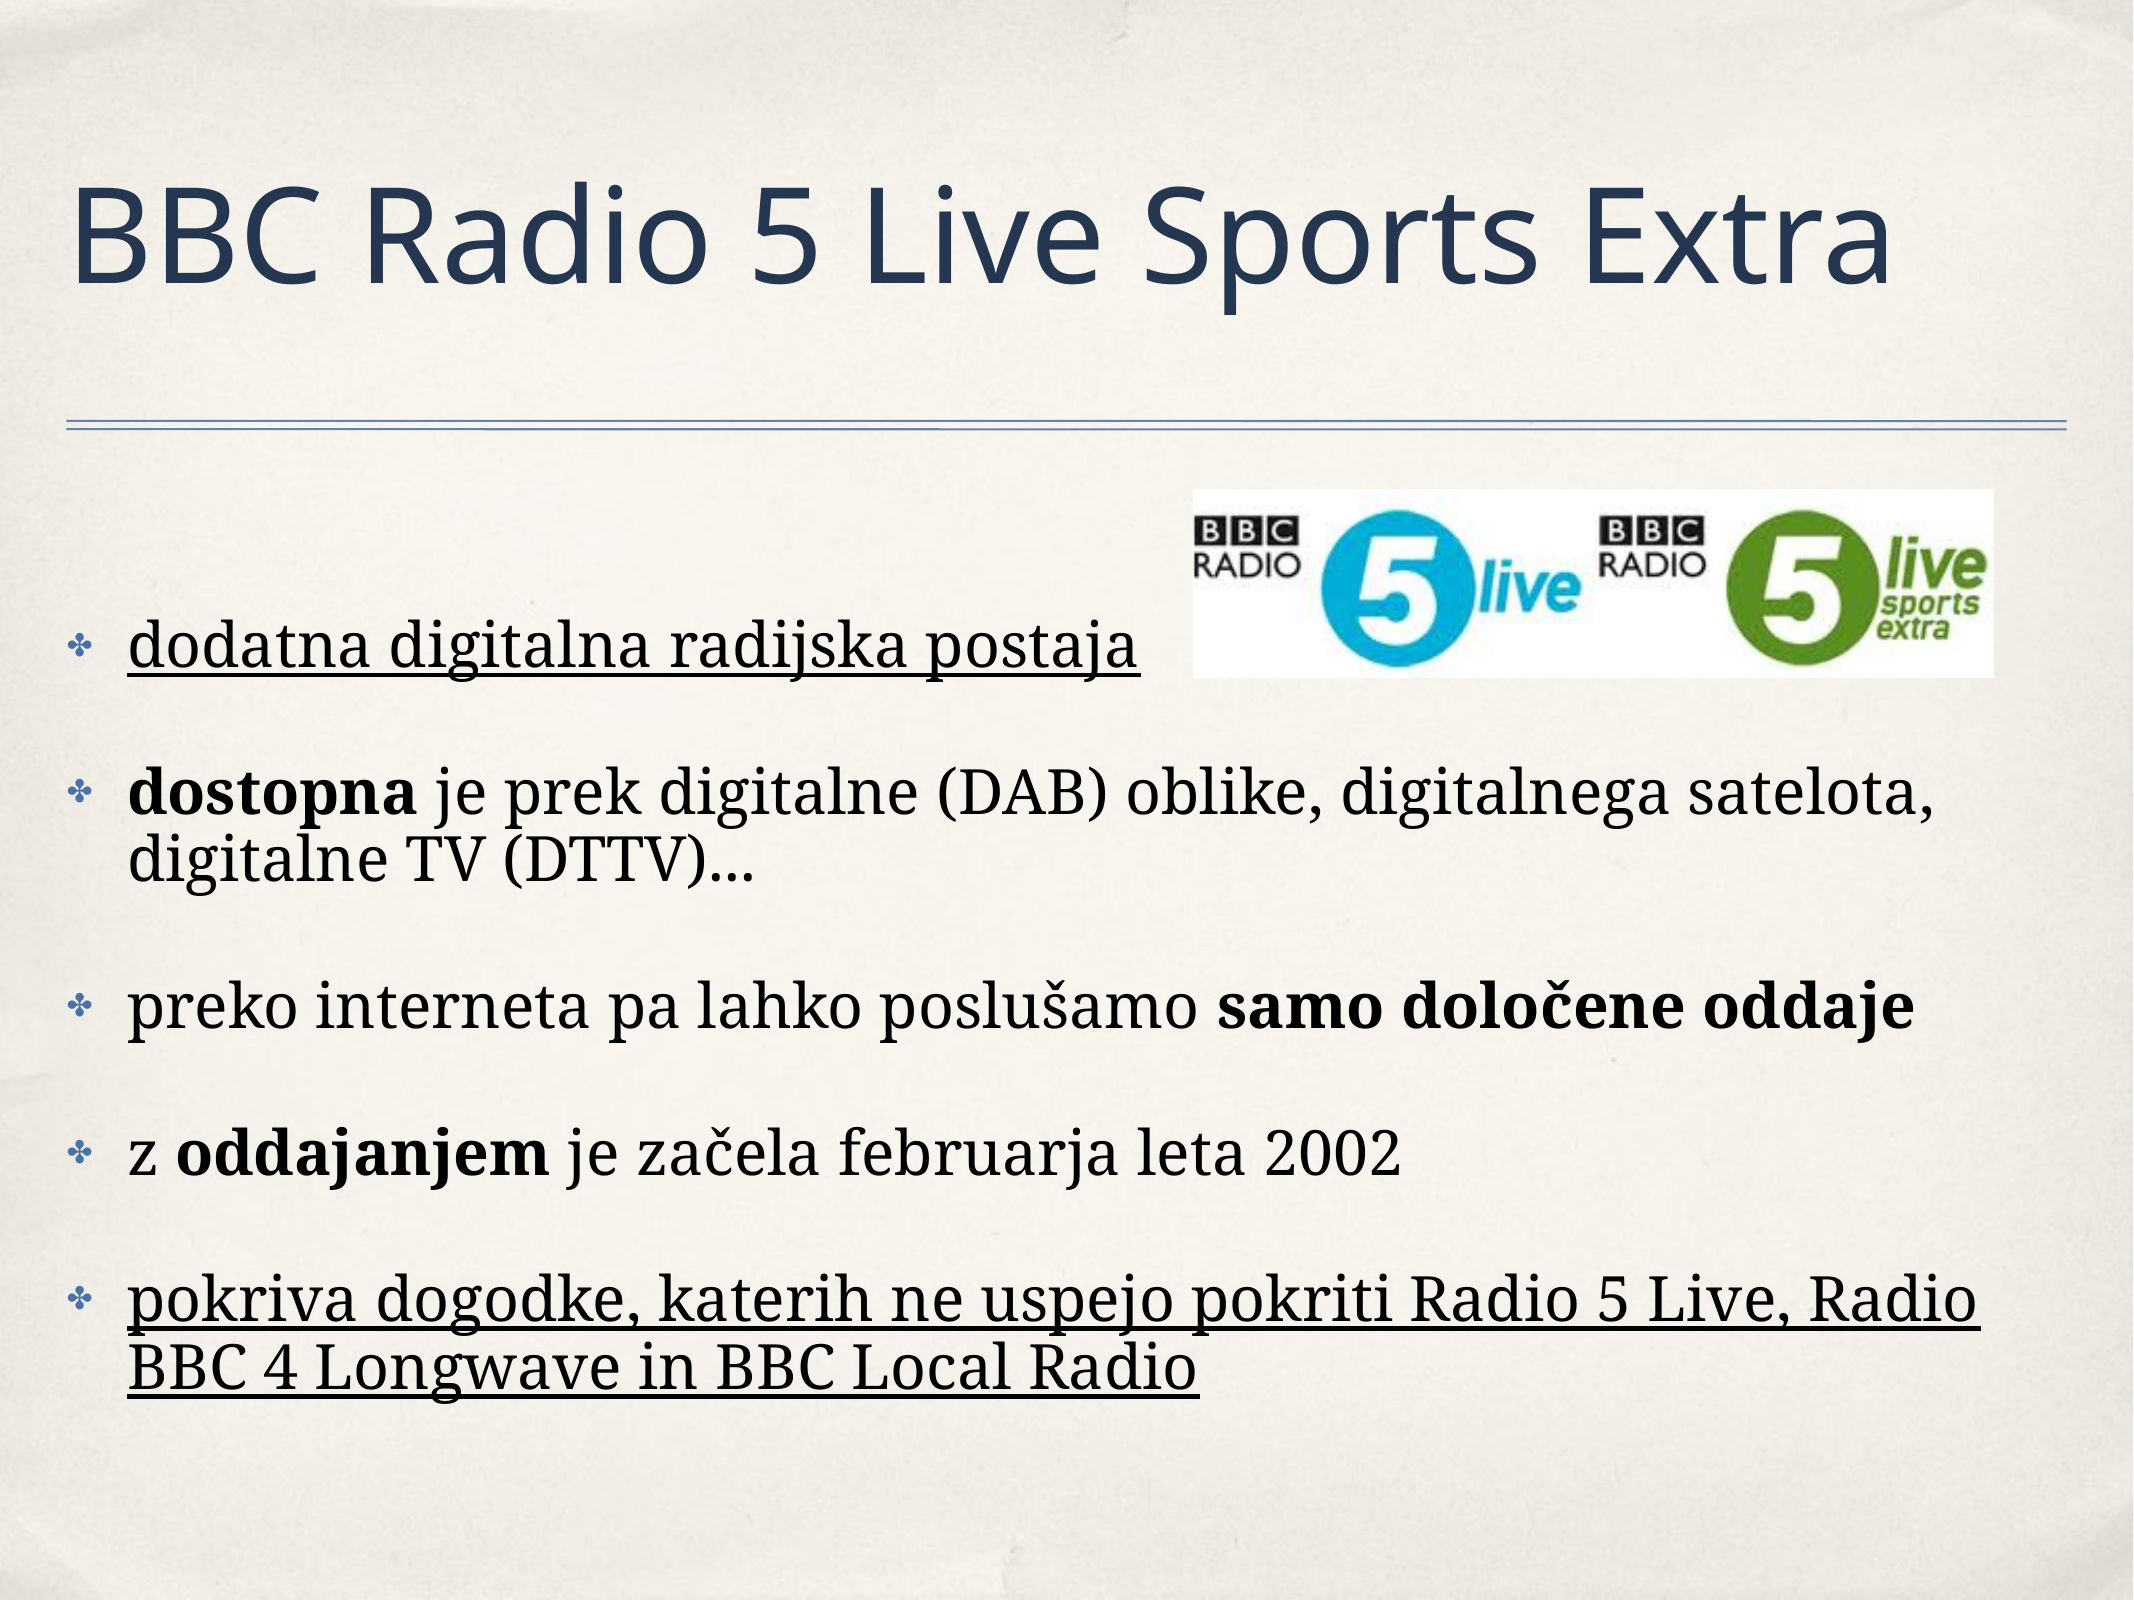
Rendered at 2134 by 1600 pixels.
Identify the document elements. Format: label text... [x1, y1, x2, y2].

list dodatna digitalna radijska postaja dostopna je prek digitalne (DAB) oblike, digitalnega satelota, digitalne TV (DTTV)... preko interneta pa lahko poslušamo samo določene oddaje z oddajanjem je začela februarja leta 2002 pokriva dogodke, katerih ne uspejo pokriti Radio 5 Live, Radio BBC 4 Longwave in BBC Local Radio [58, 448, 2075, 1568]
picture [0, 0, 2134, 1600]
title BBC Radio 5 Live Sports Extra [58, 32, 2075, 448]
